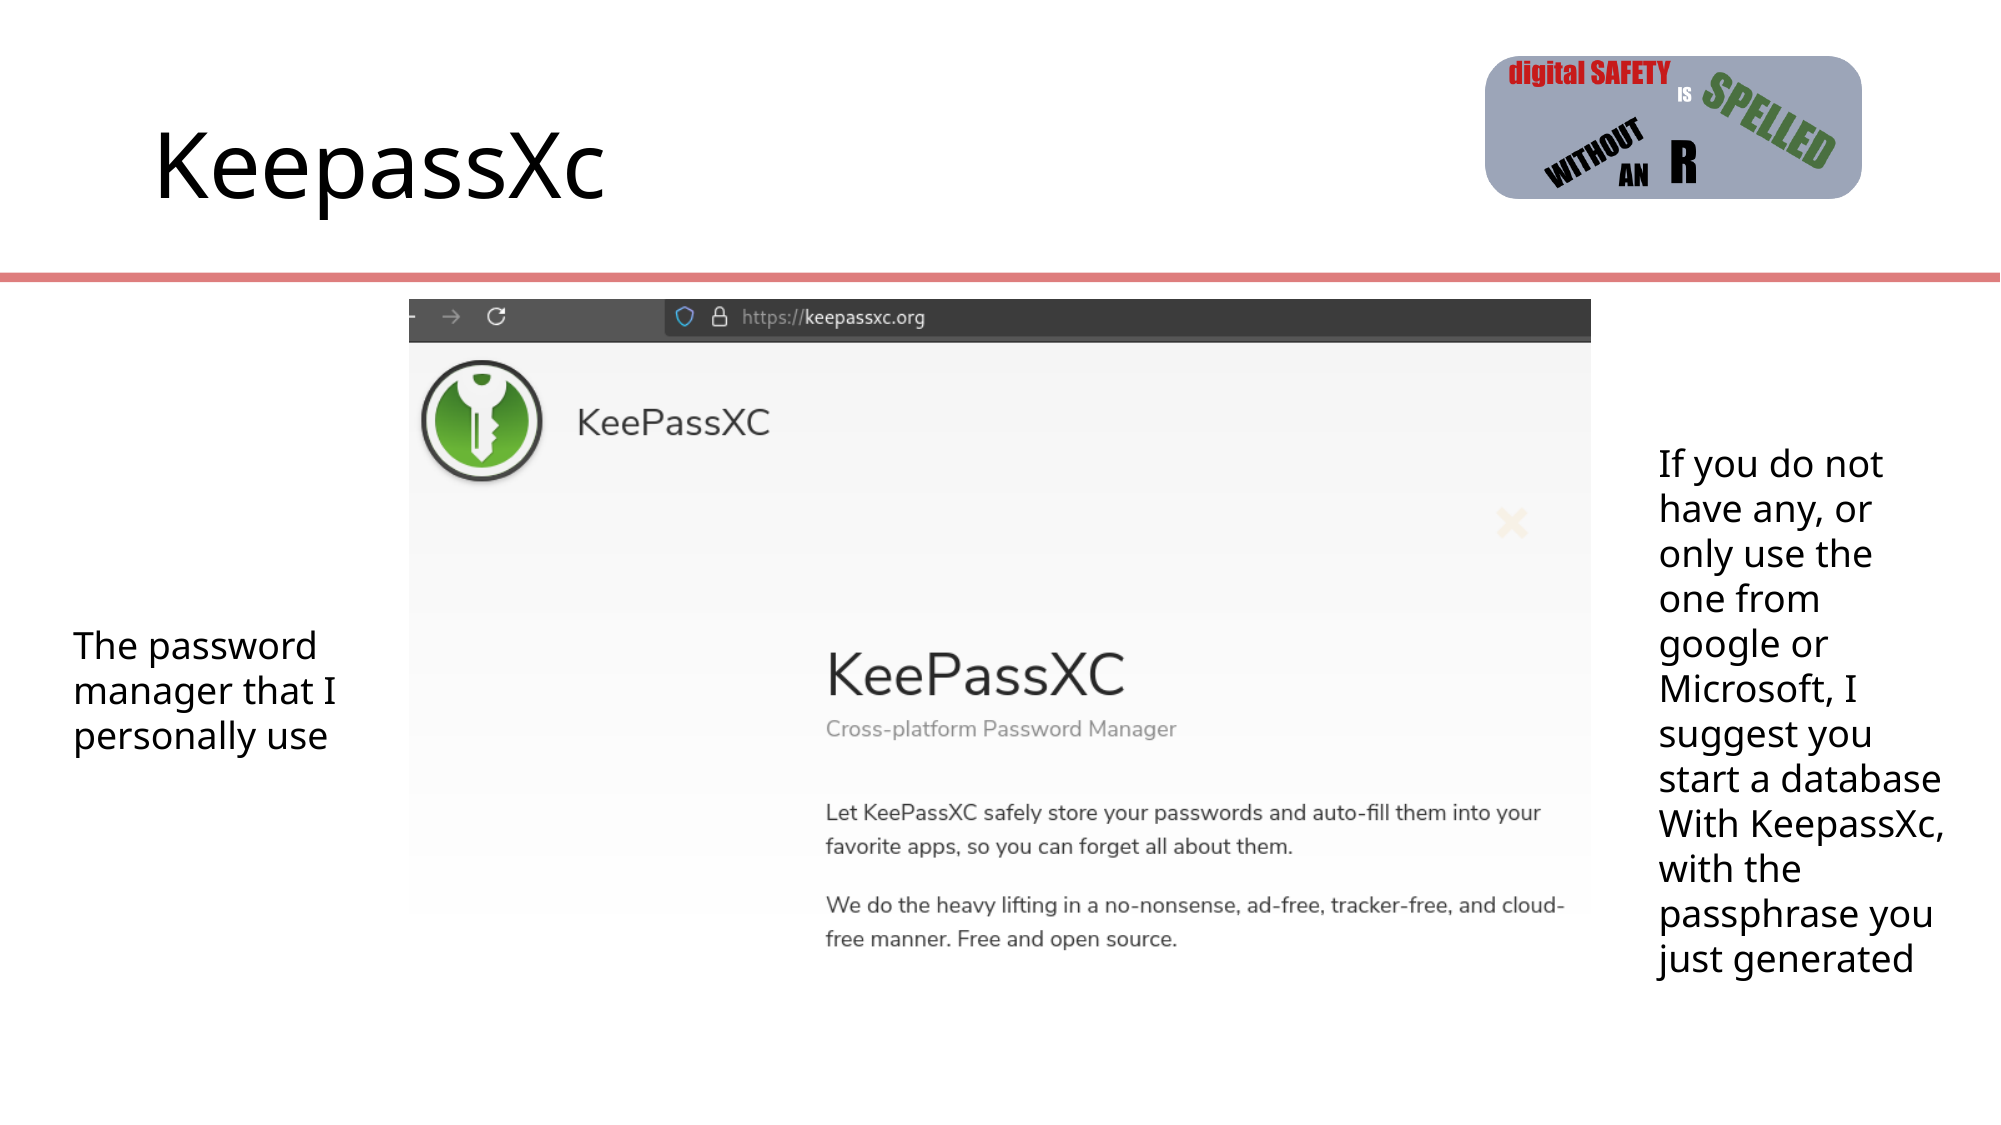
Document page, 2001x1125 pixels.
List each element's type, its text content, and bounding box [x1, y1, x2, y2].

text_box The password manager that I personally use [58, 614, 375, 765]
picture [409, 299, 1591, 1014]
title KeepassXc [137, 59, 1863, 278]
text_box If you do not have any, or only use the one from google or Microsoft, I suggest you start a database With KeepassXc, with the passphrase you just generated [1643, 432, 1961, 988]
